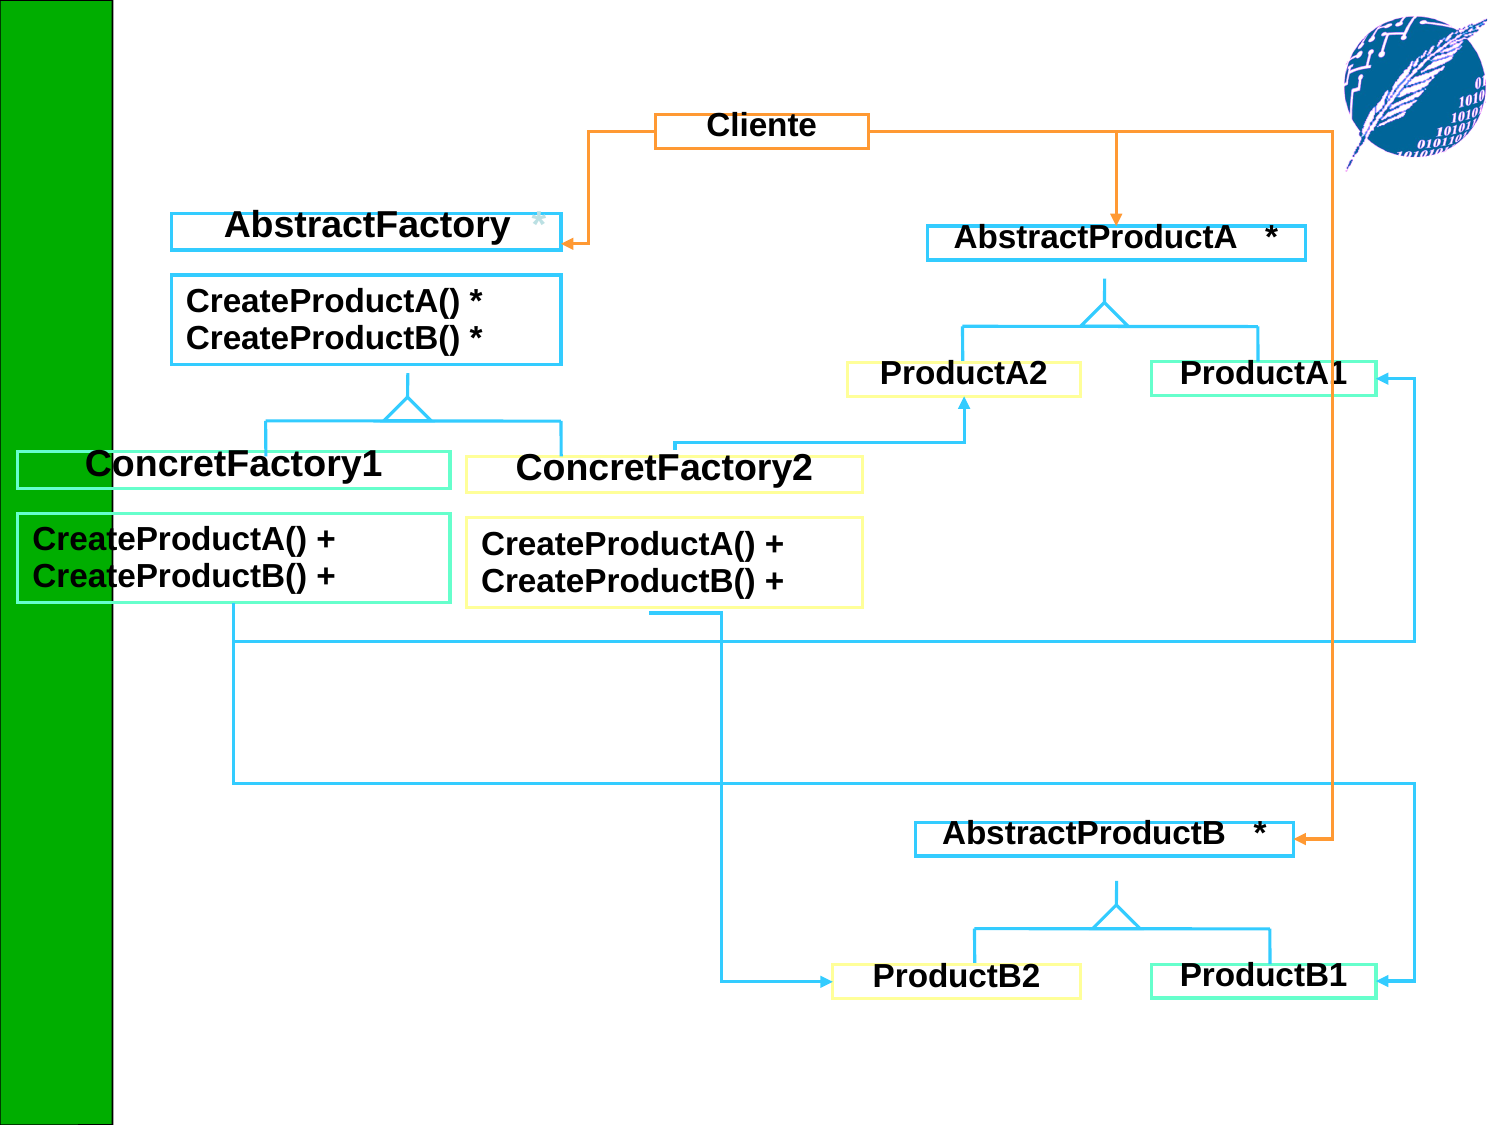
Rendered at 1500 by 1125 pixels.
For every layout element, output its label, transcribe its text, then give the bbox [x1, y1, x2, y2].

text_box CreateProductA() + CreateProductB() + [466, 517, 863, 608]
text_box ConcretFactory1 [17, 451, 451, 489]
text_box AbstractProductB * [915, 822, 1294, 857]
text_box ProductB2 [832, 964, 1081, 999]
text_box ProductA1 [1332, 361, 1377, 396]
picture [1341, 15, 1488, 172]
text_box AbstractFactory * [171, 213, 562, 250]
text_box CreateProductA() + CreateProductB() + [17, 513, 451, 603]
text_box ConcretFactory2 [466, 456, 863, 493]
text_box Cliente [655, 114, 869, 149]
text_box CreateProductA() * CreateProductB() * [171, 274, 562, 365]
text_box AbstractProductA * [927, 226, 1306, 261]
text_box ProductA2 [847, 362, 1081, 397]
text_box ProductA1 [1151, 361, 1329, 396]
text_box ProductB1 [1151, 964, 1377, 999]
